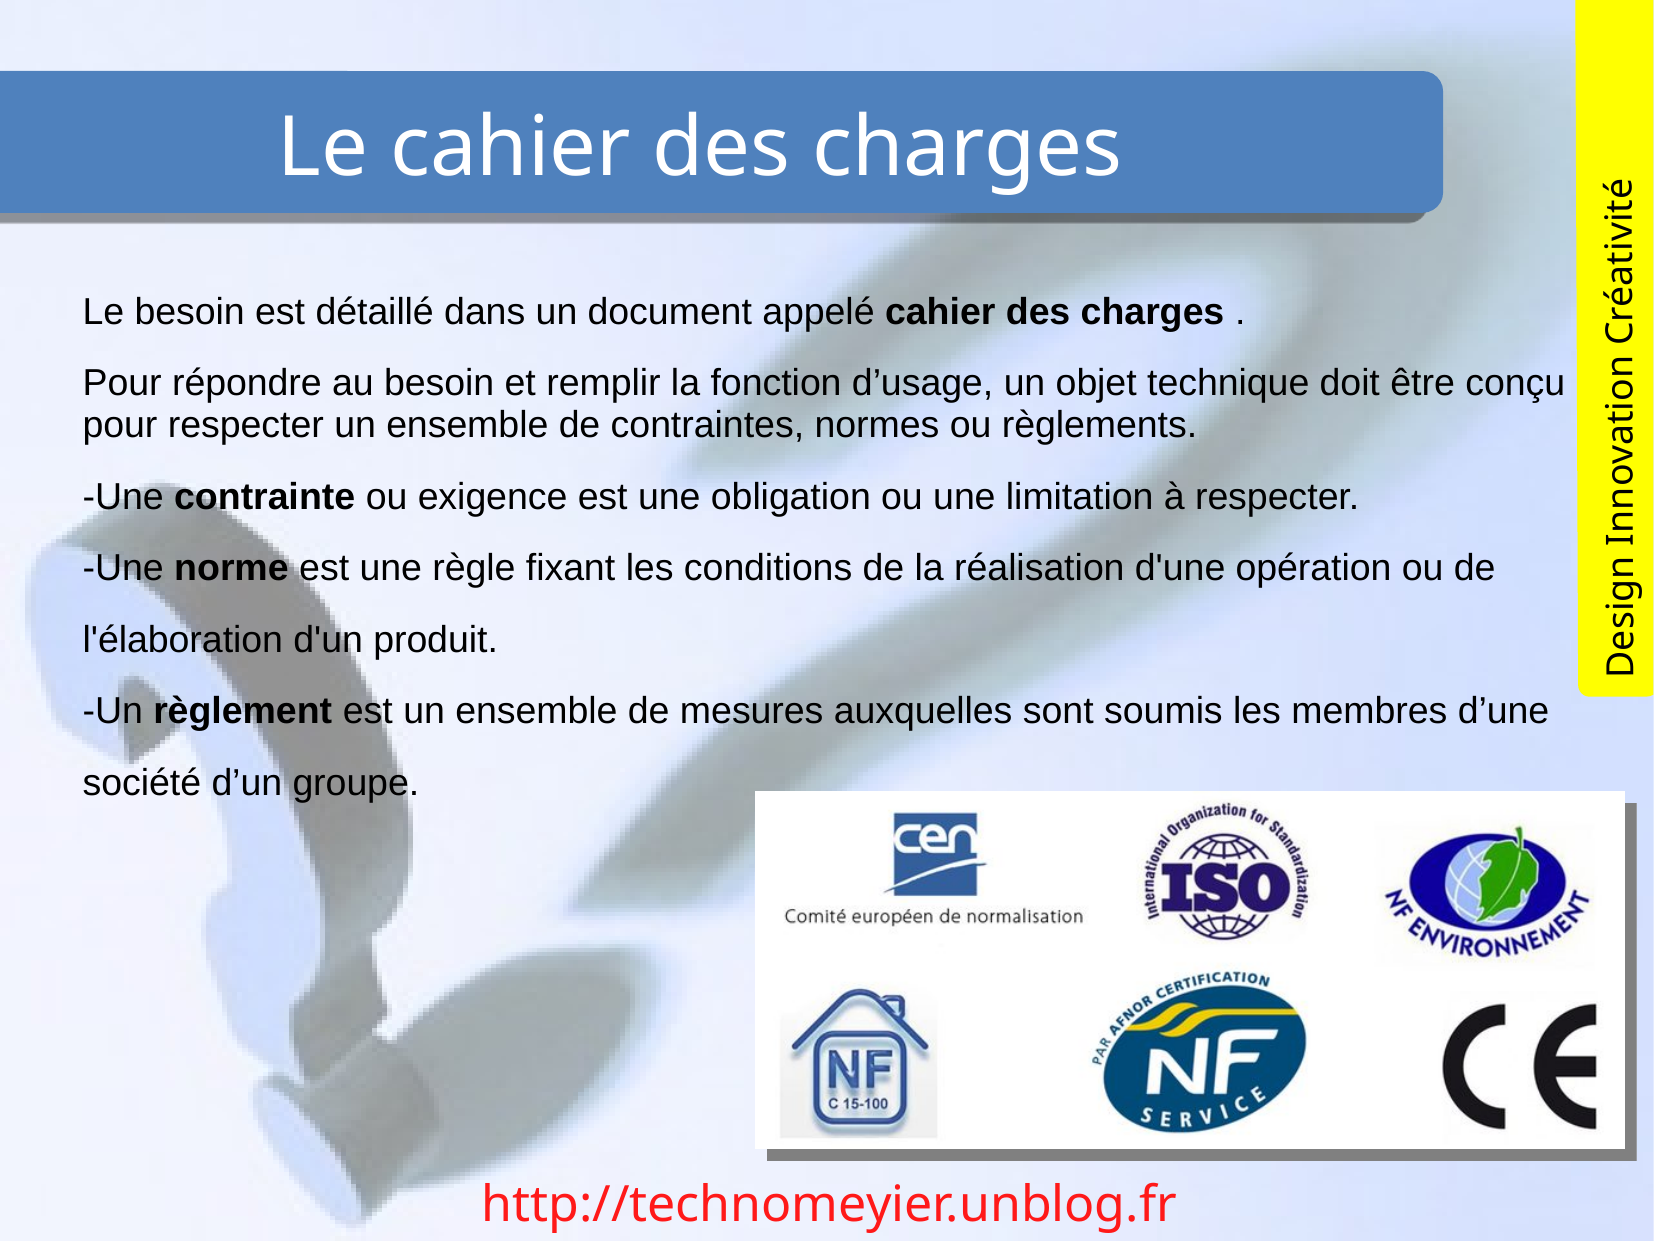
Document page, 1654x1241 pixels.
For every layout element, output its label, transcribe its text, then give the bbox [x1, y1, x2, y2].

text_box http://technomeyier.unblog.fr [2, 1164, 1654, 1240]
text_box Design Innovation Créativité [1575, 0, 1654, 697]
picture [0, 0, 1654, 1241]
text_box Le cahier des charges [0, 70, 1444, 213]
list Le besoin est détaillé dans un document appelé cahier des charges . Pour répondre au besoin et remplir la fonction d’usage, un objet technique doit être conçu pour respecter un ensemble de contraintes, normes ou règlements. -Une contrainte ou exigence est une obligation ou une limitation à respecter. -Une norme est une règle fixant les conditions de la réalisation d'une opération ou de l'élaboration d'un produit. -Un règlement est un ensemble de mesures auxquelles sont soumis les membres d’une société d’un groupe. [82, 290, 1571, 1146]
